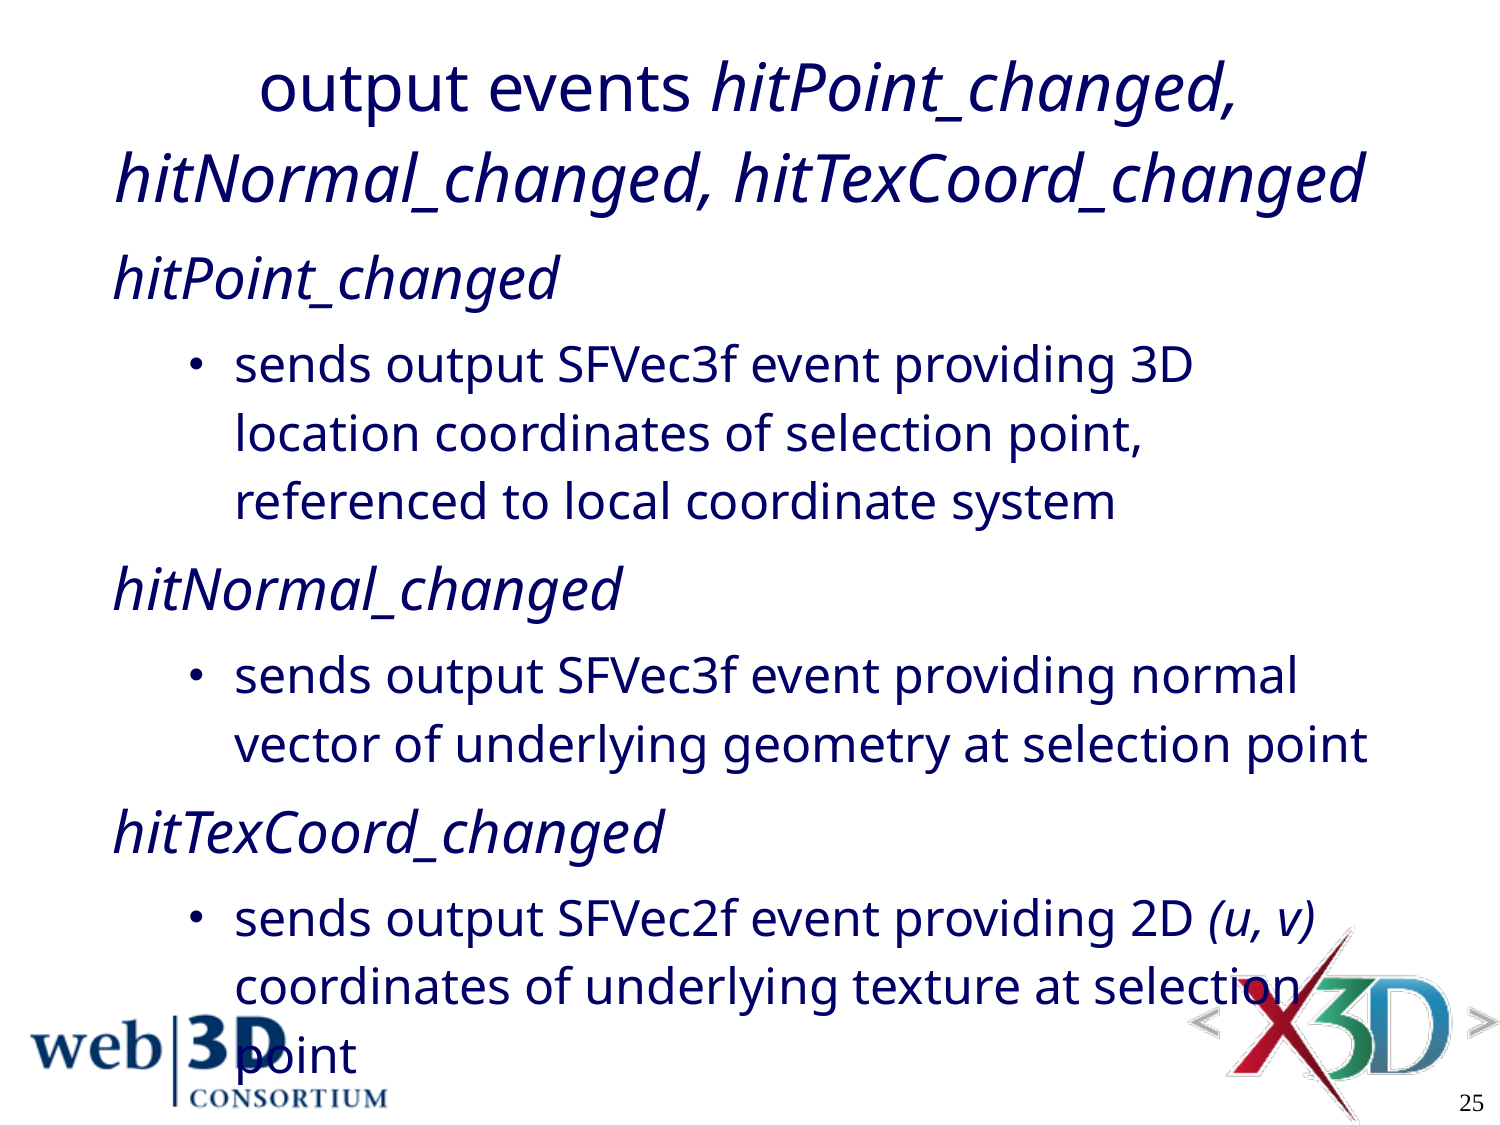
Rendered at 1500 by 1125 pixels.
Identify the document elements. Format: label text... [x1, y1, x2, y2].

picture [1187, 926, 1500, 1125]
title output events hitPoint_changed, hitNormal_changed, hitTexCoord_changed [112, 37, 1388, 226]
picture [12, 998, 413, 1118]
list hitPoint_changed sends output SFVec3f event providing 3D location coordinates of selection point, referenced to local coordinate system hitNormal_changed sends output SFVec3f event providing normal vector of underlying geometry at selection point hitTexCoord_changed sends output SFVec2f event providing 2D (u, v) coordinates of underlying texture at selection point [112, 237, 1388, 1001]
